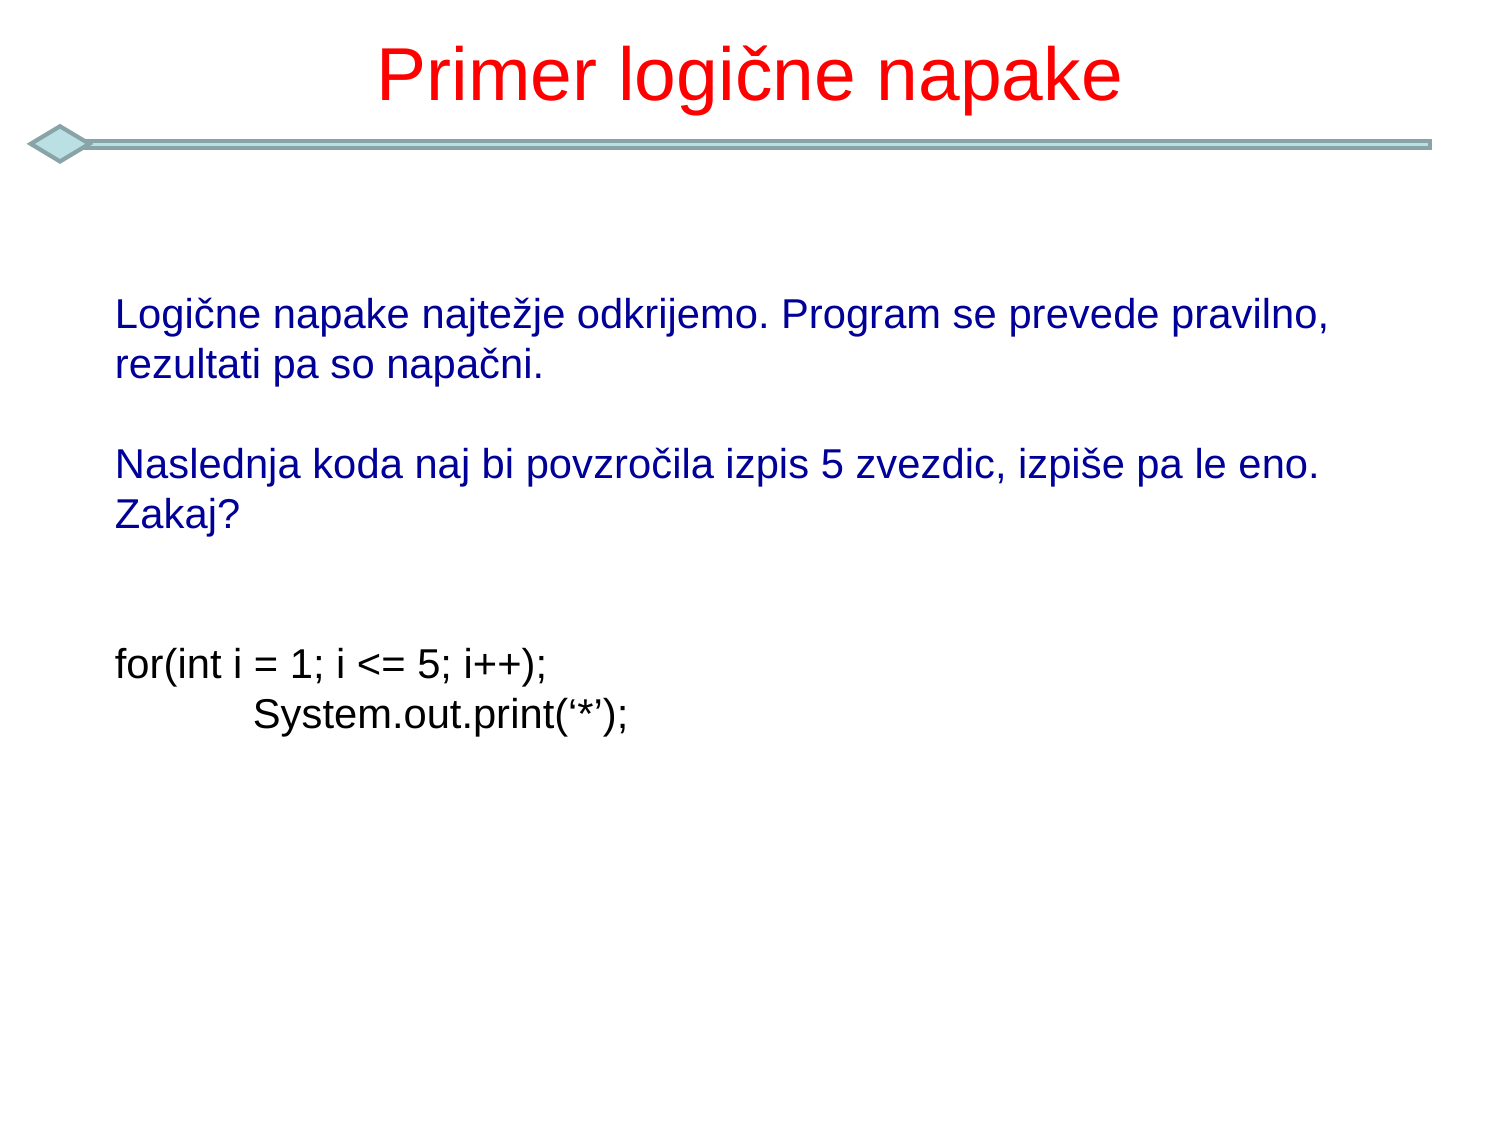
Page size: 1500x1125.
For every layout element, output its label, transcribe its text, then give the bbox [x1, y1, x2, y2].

text_box Logične napake najtežje odkrijemo. Program se prevede pravilno, rezultati pa so napačni. Naslednja koda naj bi povzročila izpis 5 zvezdic, izpiše pa le eno. Zakaj? for(int i = 1; i <= 5; i++); System.out.print(‘*’); [100, 278, 1424, 795]
title Primer logične napake [75, 0, 1426, 141]
